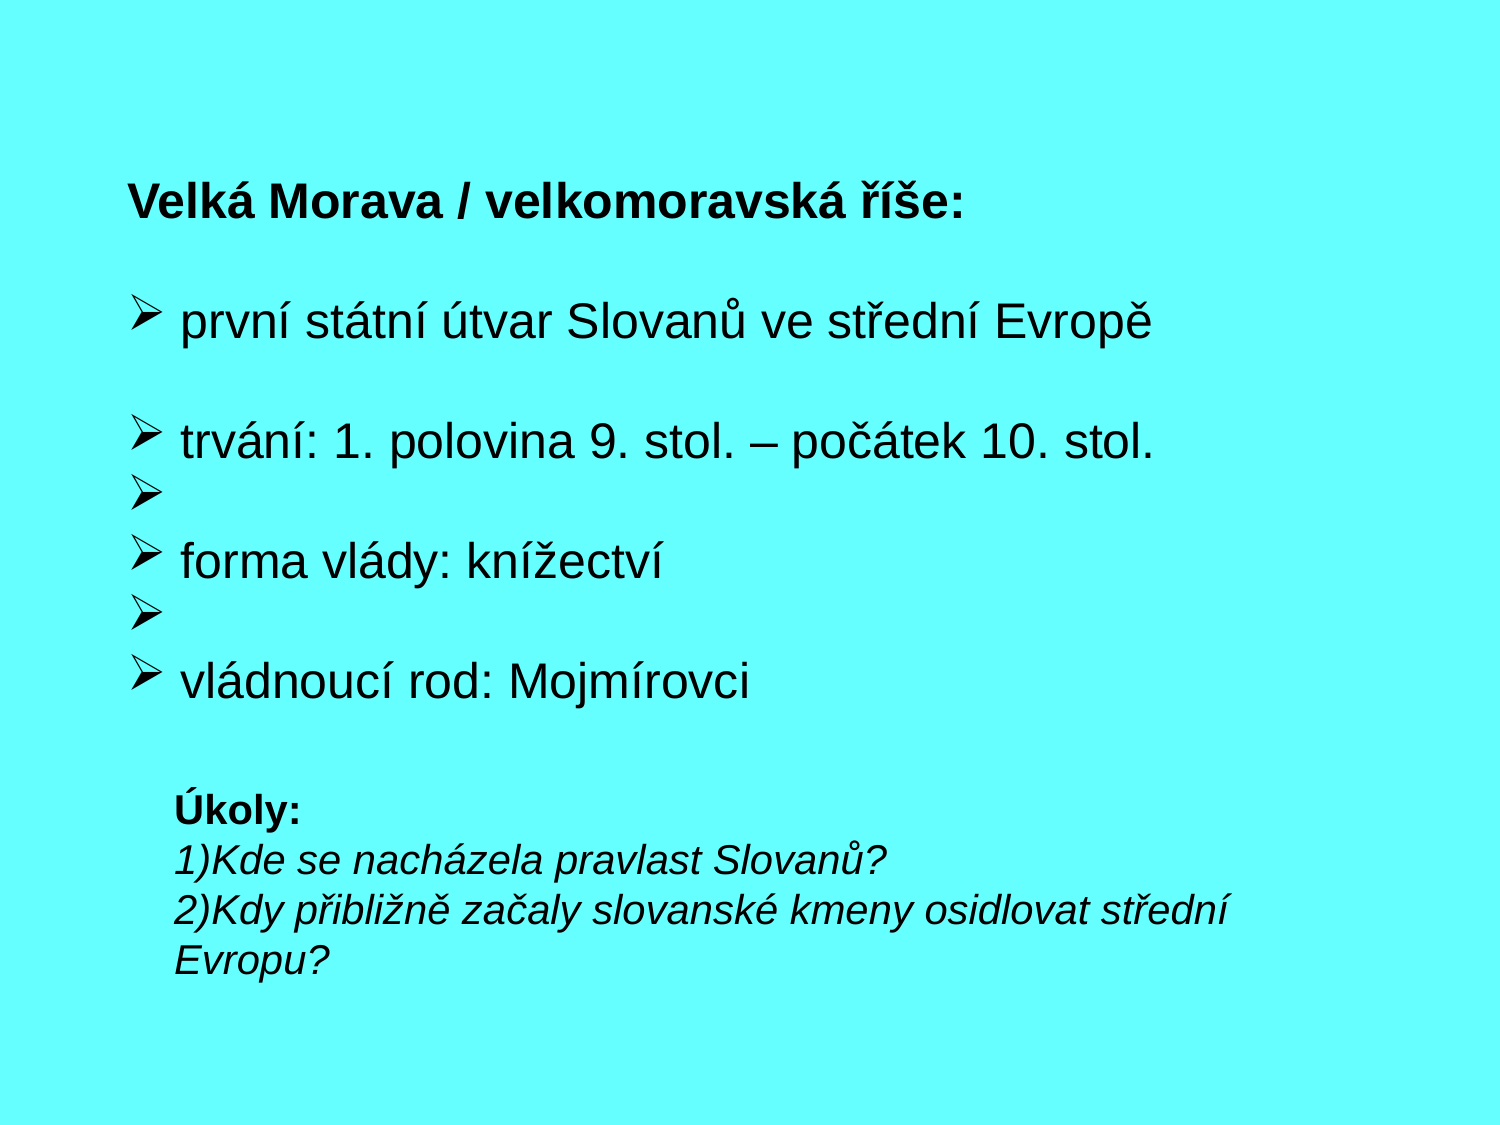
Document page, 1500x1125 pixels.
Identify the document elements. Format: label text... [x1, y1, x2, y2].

text_box Velká Morava / velkomoravská říše: první státní útvar Slovanů ve střední Evropě trvání: 1. polovina 9. stol. – počátek 10. stol. forma vlády: knížectví vládnoucí rod: Mojmírovci [112, 160, 1377, 717]
text_box Úkoly: Kde se nacházela pravlast Slovanů? Kdy přibližně začaly slovanské kmeny osidlovat střední Evropu? [159, 774, 1377, 991]
